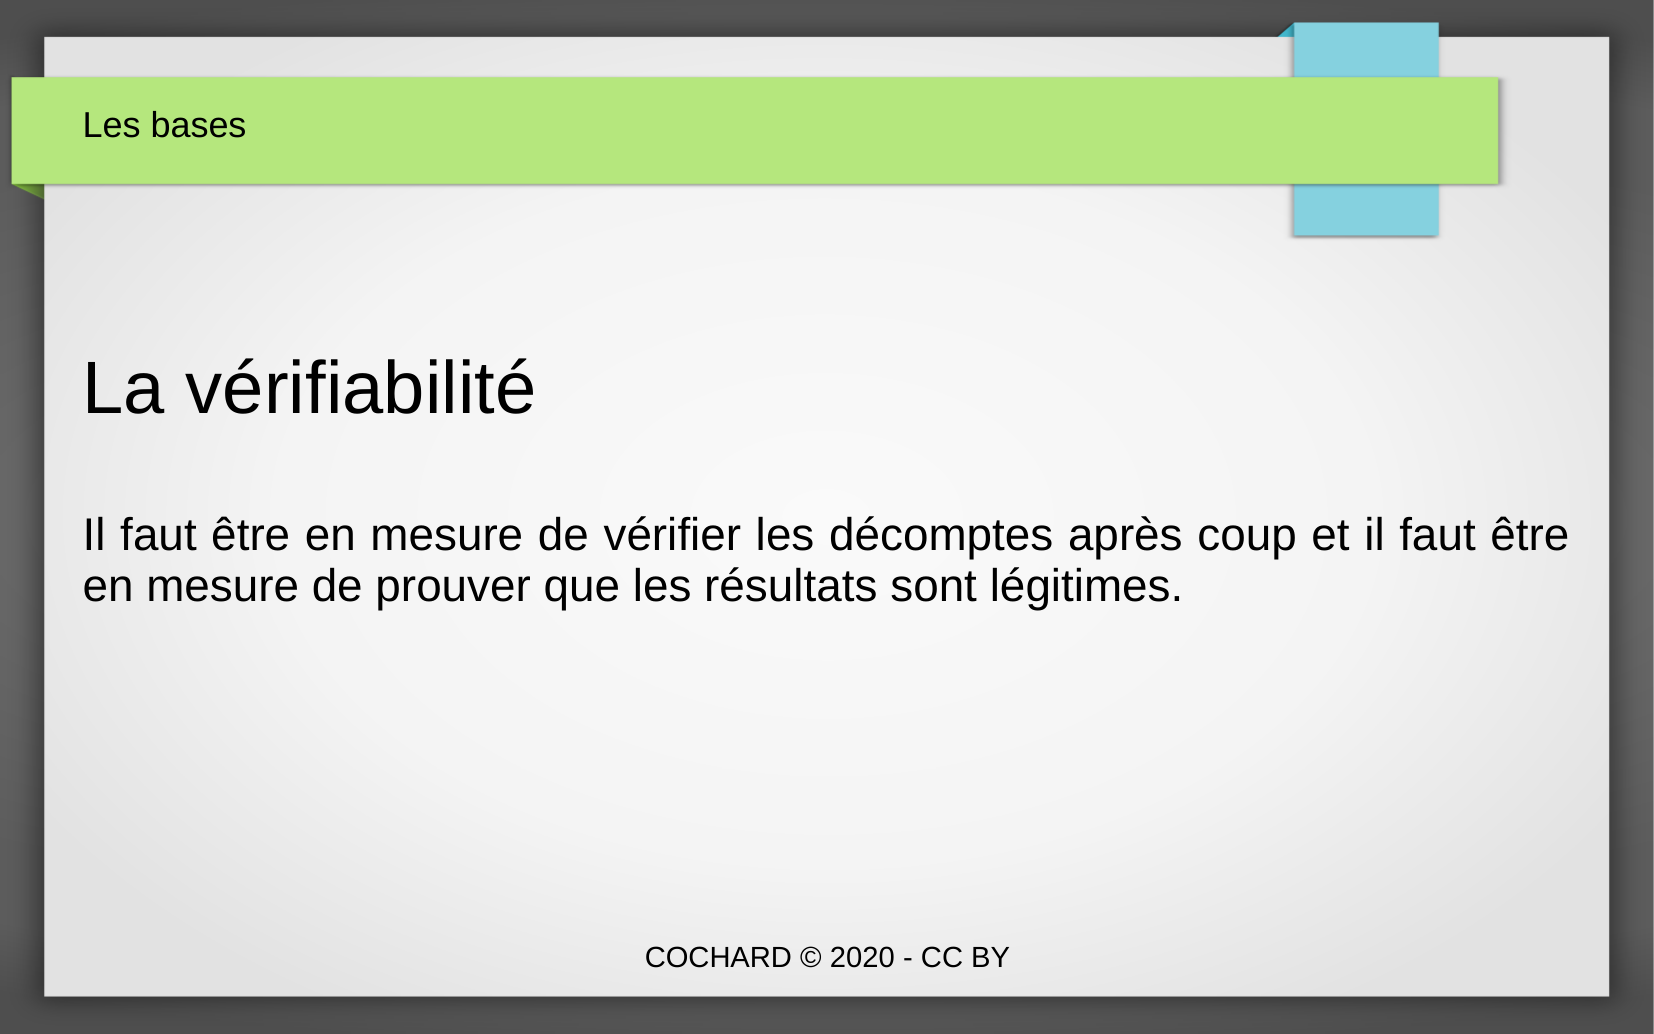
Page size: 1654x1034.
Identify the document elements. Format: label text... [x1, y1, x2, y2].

title Les bases [82, 39, 1235, 210]
list La vérifiabilité Il faut être en mesure de vérifier les décomptes après coup et il faut être en mesure de prouver que les résultats sont légitimes. [82, 249, 1571, 849]
picture [0, 0, 1654, 1034]
